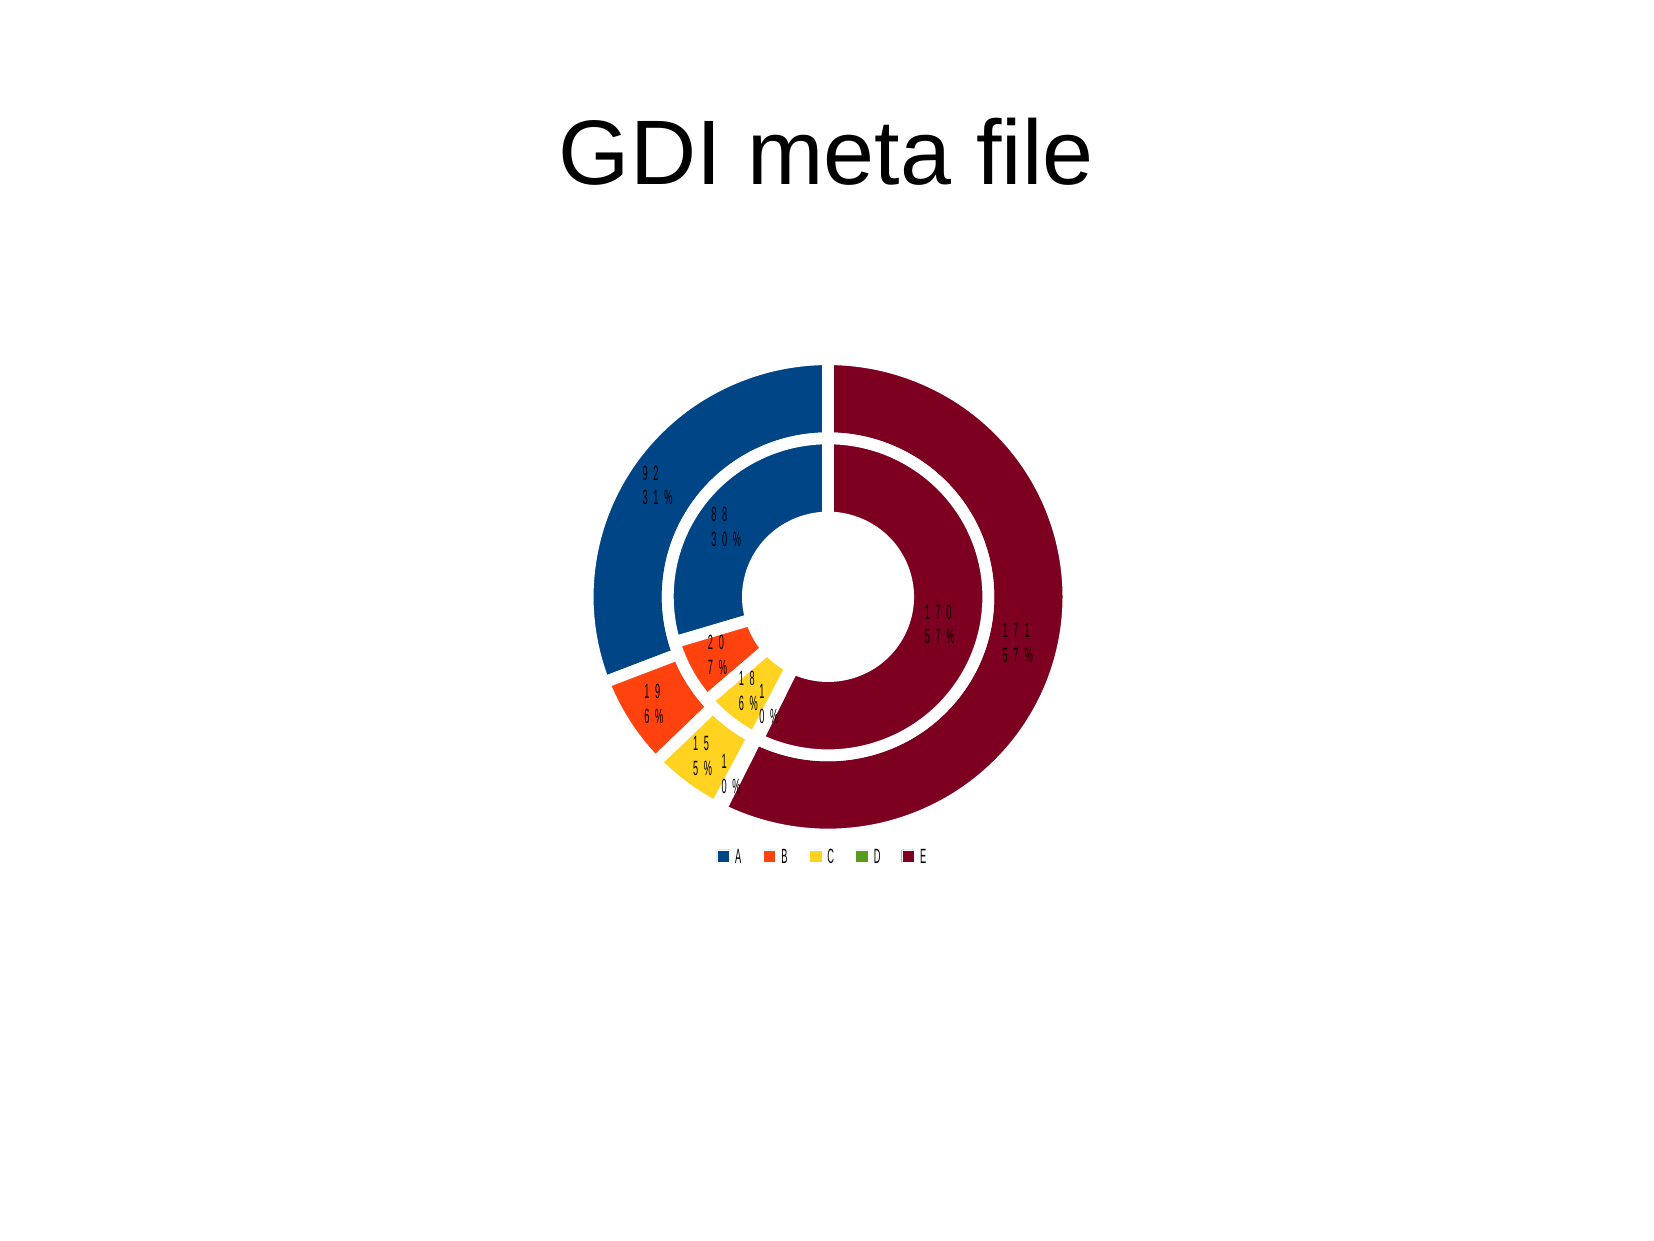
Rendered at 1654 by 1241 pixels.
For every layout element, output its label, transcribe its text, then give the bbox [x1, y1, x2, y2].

picture [353, 353, 1298, 886]
title GDI meta file [82, 49, 1571, 257]
